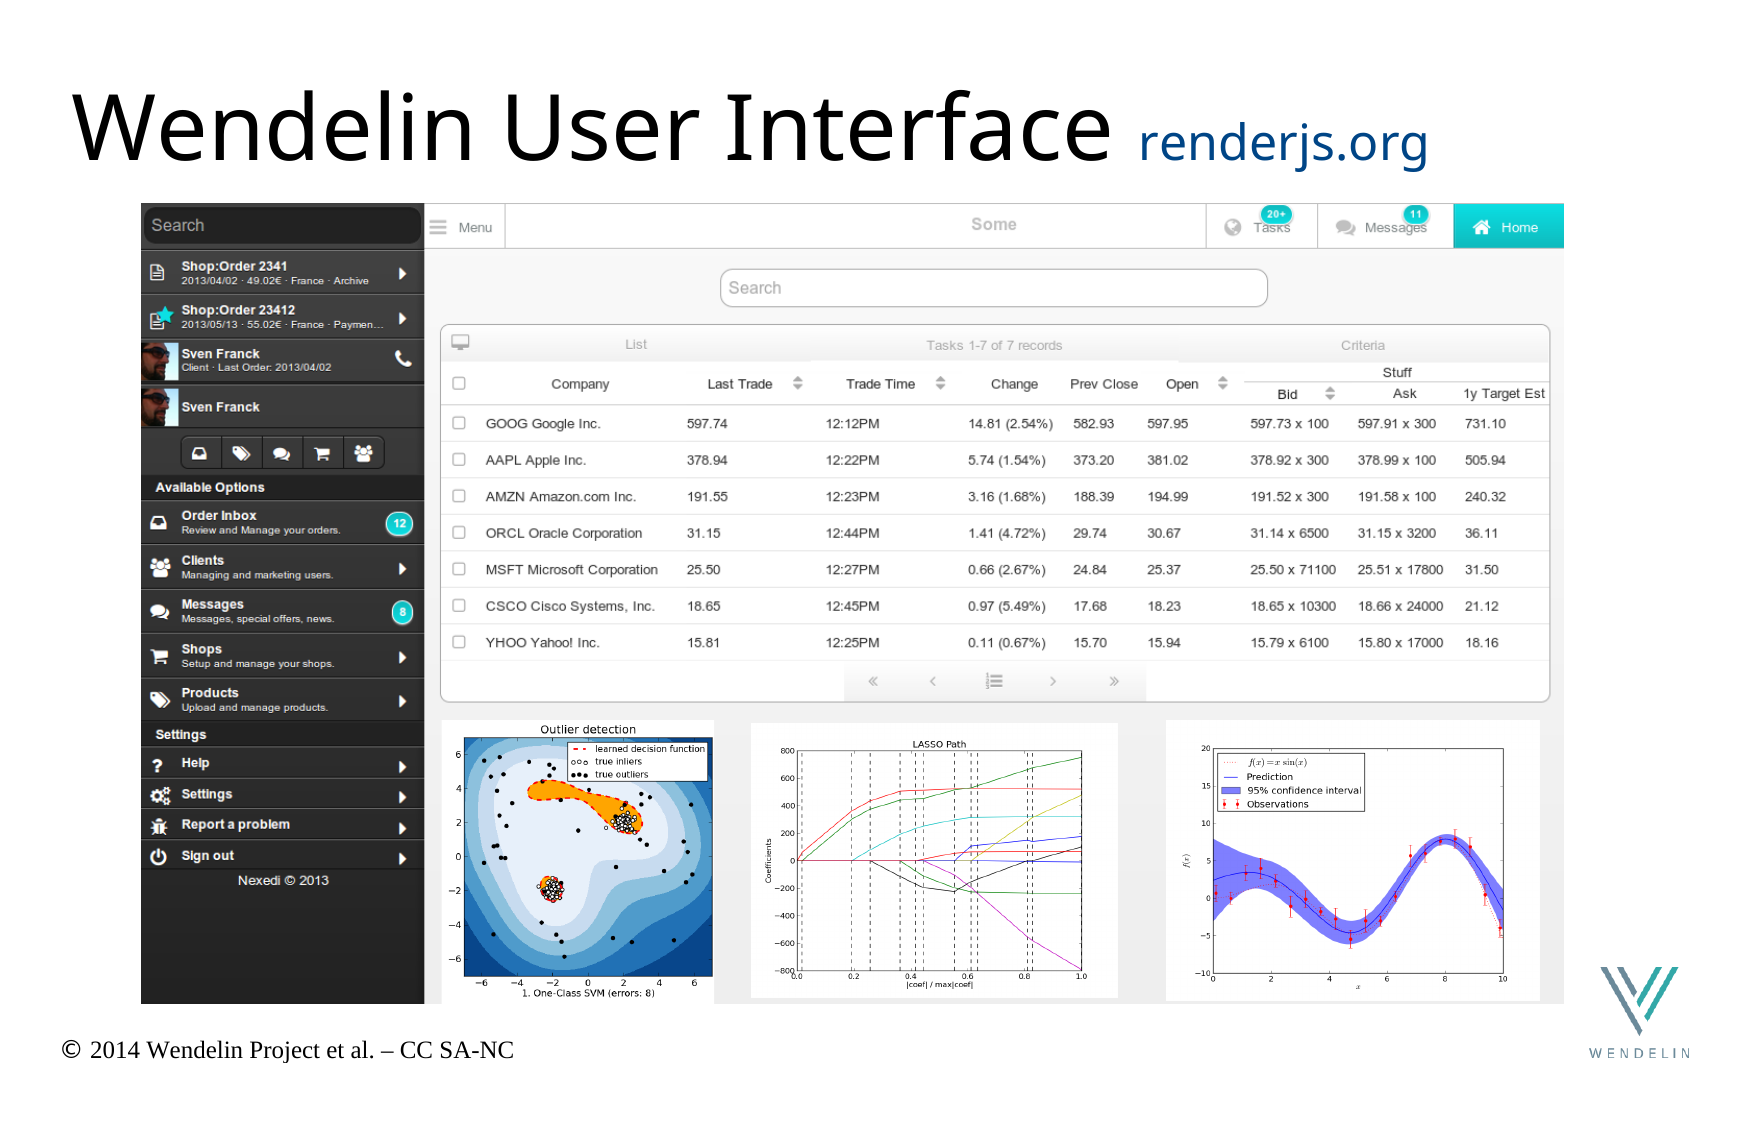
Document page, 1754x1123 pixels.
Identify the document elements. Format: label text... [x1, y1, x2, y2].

picture [1589, 967, 1689, 1058]
picture [141, 203, 1564, 1004]
title Wendelin User Interface renderjs.org [71, 63, 1707, 187]
